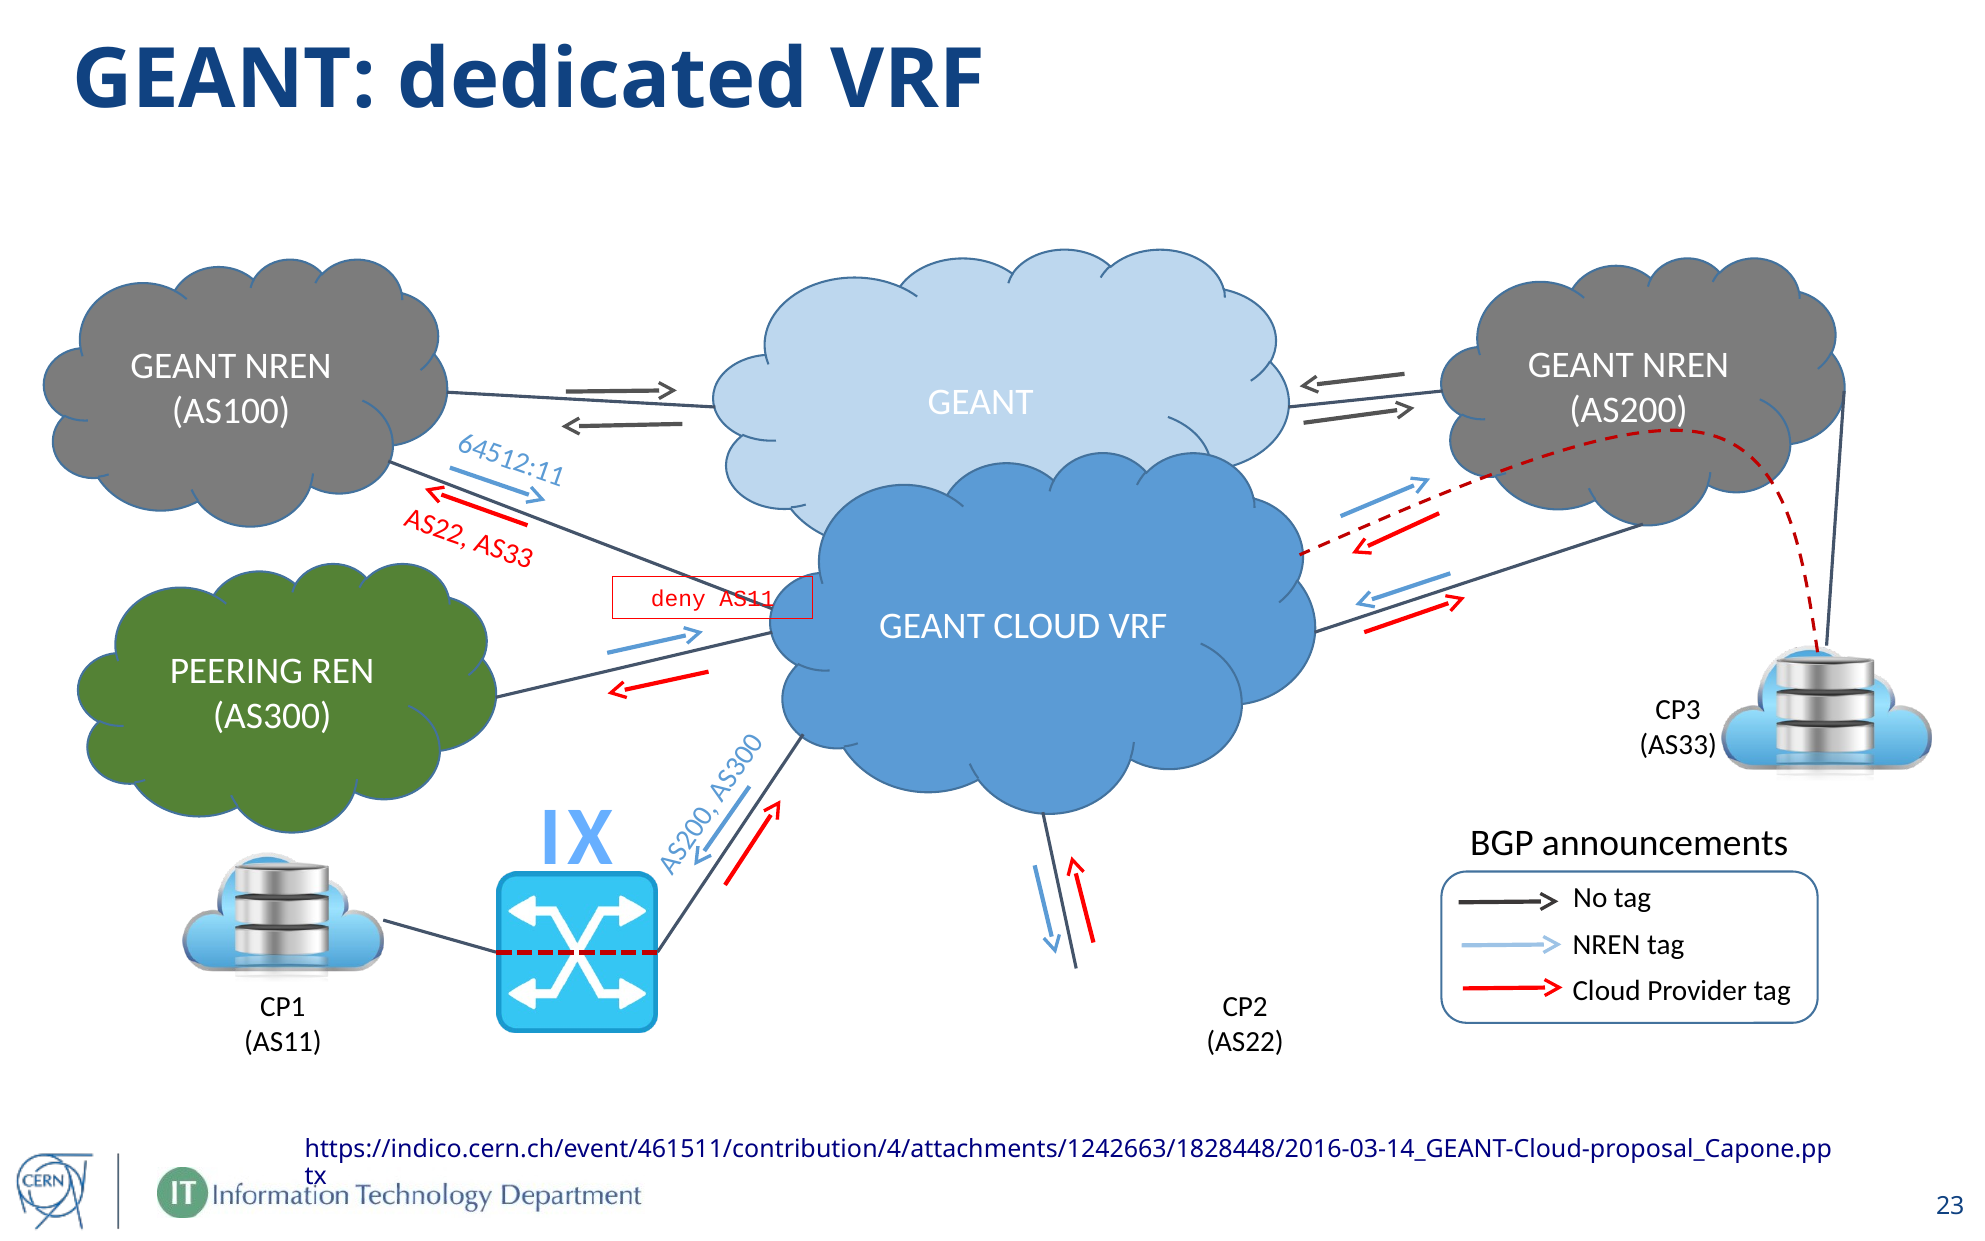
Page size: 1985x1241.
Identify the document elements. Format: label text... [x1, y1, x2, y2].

text_box GEANT NREN (AS200) [1441, 258, 1845, 526]
text_box AS22, AS33 [381, 485, 559, 589]
text_box deny AS11 [612, 576, 813, 619]
text_box CP2 (AS22) [1159, 979, 1331, 1065]
text_box AS200, AS300 [628, 702, 789, 904]
text_box PEERING REN (AS300) [77, 563, 497, 833]
text_box [833, 1123, 1974, 1195]
text_box GEANT [713, 249, 1289, 535]
picture [16, 1188, 64, 1236]
text_box CP3 (AS33) [1592, 683, 1764, 768]
picture [51, 1200, 64, 1215]
text_box GEANT CLOUD VRF [770, 453, 1316, 814]
text_box GEANT NREN (AS100) [43, 259, 448, 527]
picture [19, 1188, 64, 1207]
picture [38, 1207, 55, 1215]
title GEANT: dedicated VRF [72, 0, 1834, 166]
text_box CP1 (AS11) [197, 979, 368, 1065]
text_box 64512:11 [423, 406, 601, 510]
text_box NREN tag [1557, 917, 1790, 964]
text_box Cloud Provider tag [1557, 964, 1818, 1014]
text_box IX [524, 773, 629, 889]
picture [182, 852, 384, 988]
text_box https://indico.cern.ch/event/461511/contribution/4/attachments/1242663/1828448/2016-03-14_GEANT-Cloud-proposal_Capone.pptx [289, 1123, 1853, 1200]
picture [1721, 645, 1932, 787]
picture [157, 1167, 948, 1218]
picture [496, 871, 658, 1033]
text_box No tag [1558, 870, 1791, 921]
text_box BGP announcements [1455, 810, 1804, 871]
